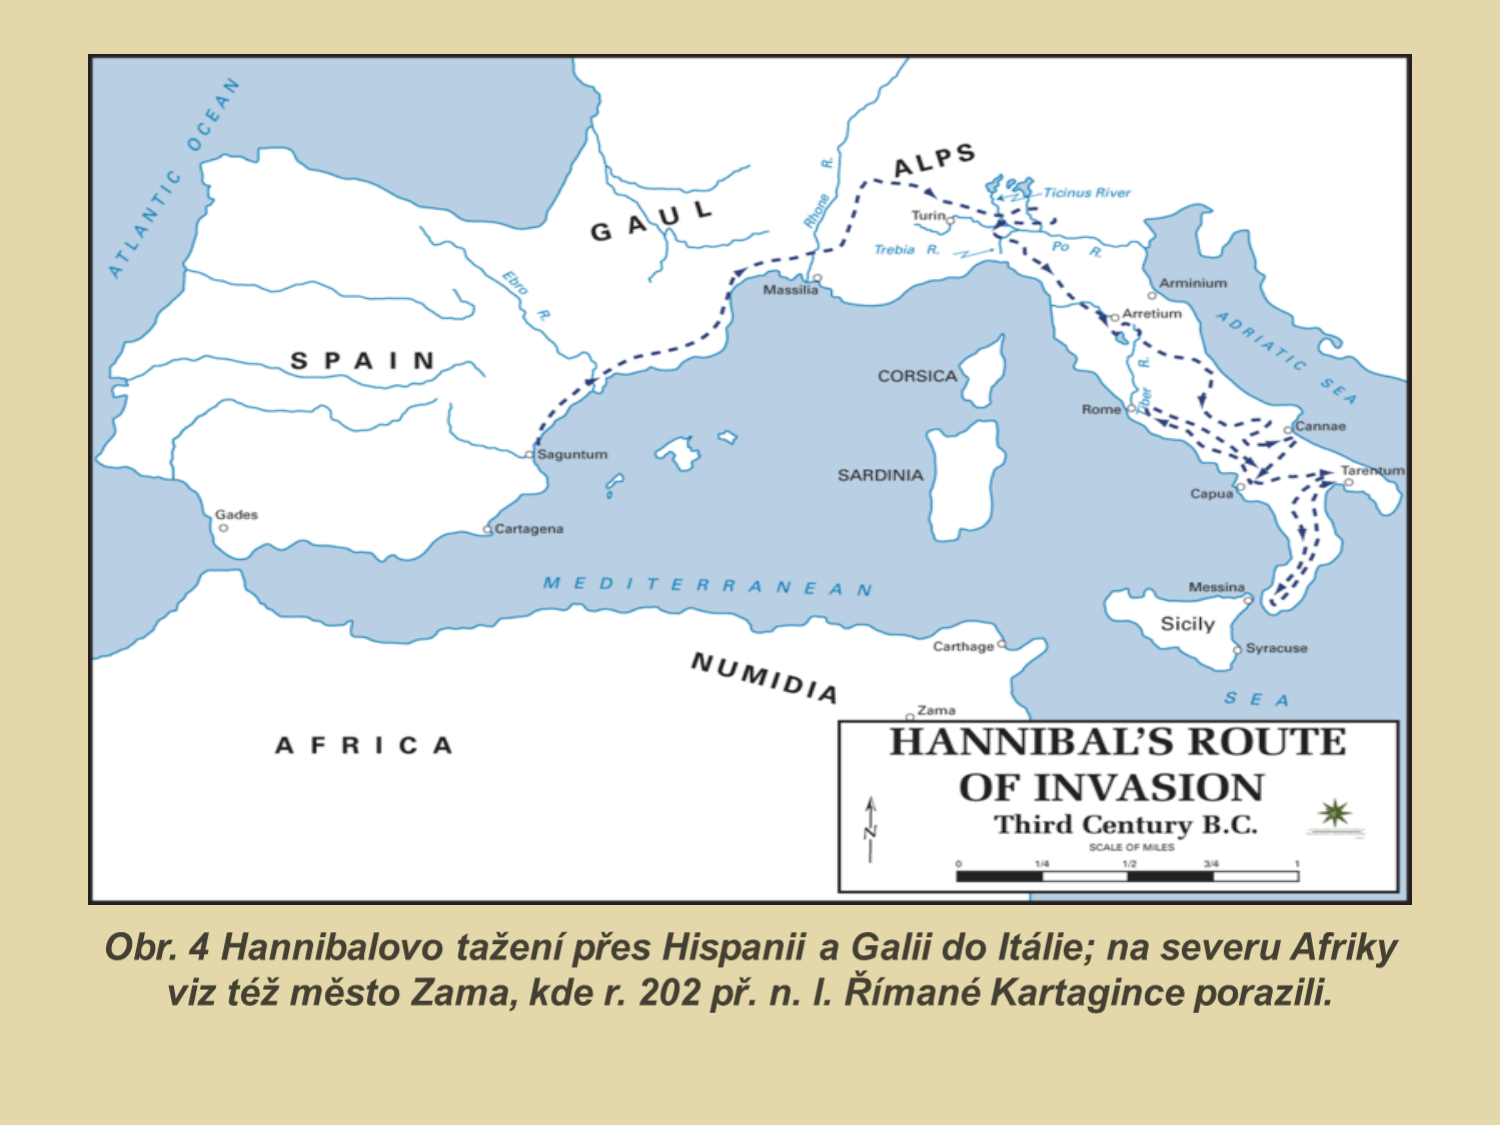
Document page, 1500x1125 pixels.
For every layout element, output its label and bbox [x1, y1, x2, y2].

picture [88, 54, 1412, 905]
picture [79, 911, 1430, 1039]
